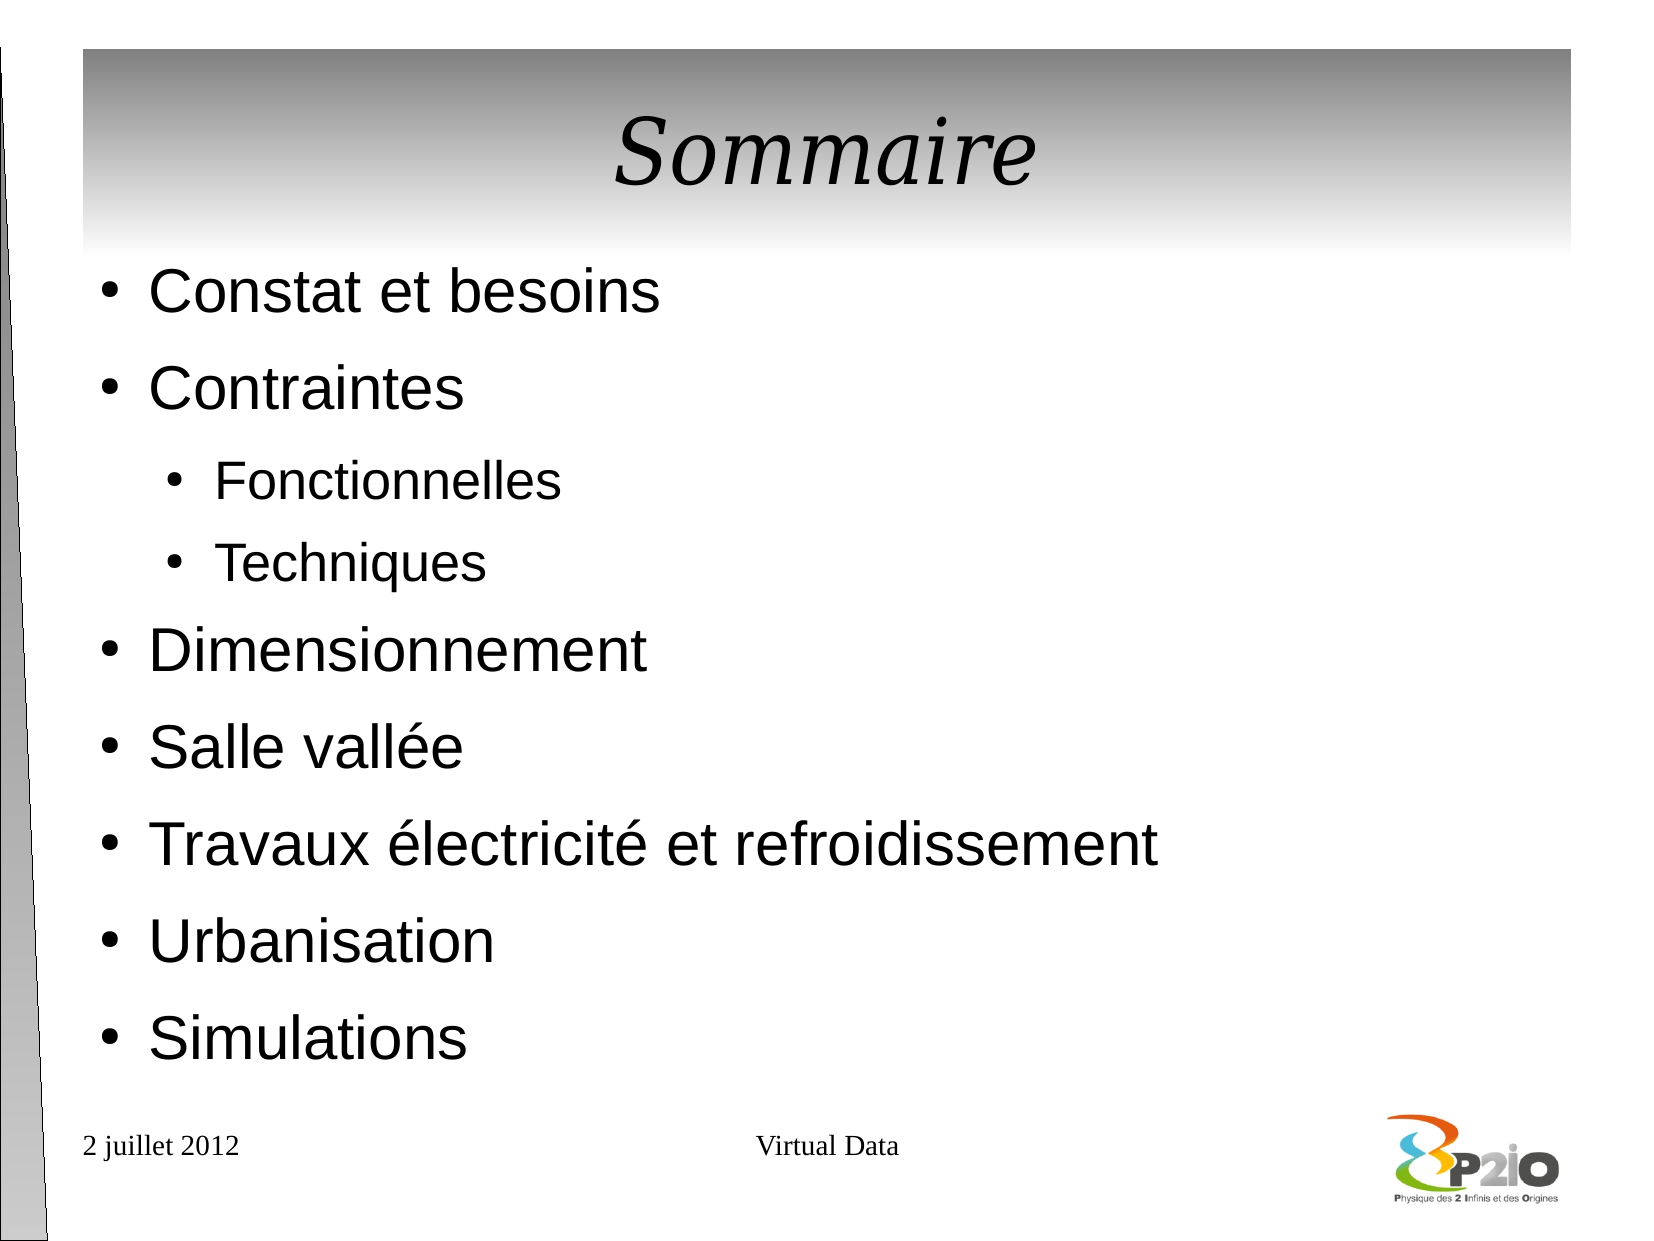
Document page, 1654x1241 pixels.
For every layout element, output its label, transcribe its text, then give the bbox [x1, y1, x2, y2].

title Sommaire [82, 49, 1571, 256]
list Constat et besoins Contraintes Fonctionnelles Techniques Dimensionnement Salle vallée Travaux électricité et refroidissement Urbanisation Simulations [82, 256, 1571, 1075]
picture [1381, 1108, 1569, 1214]
